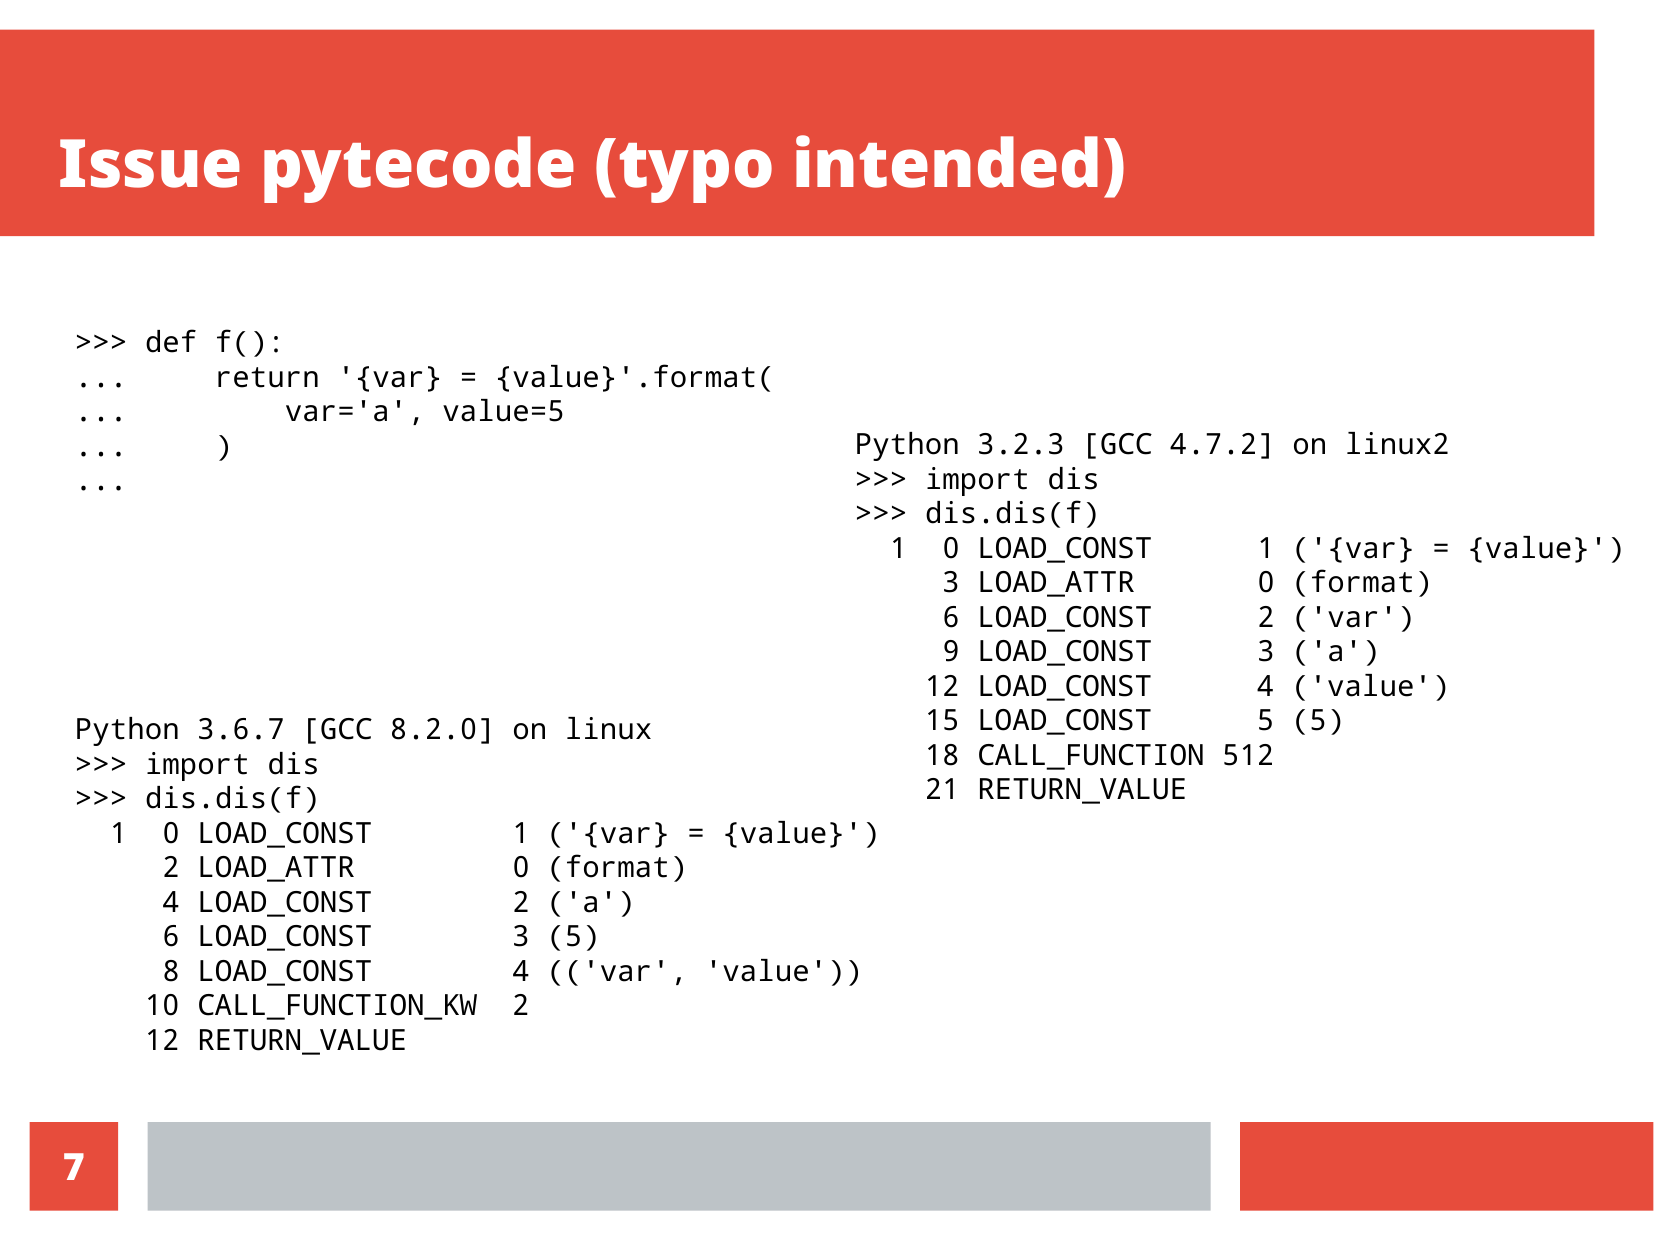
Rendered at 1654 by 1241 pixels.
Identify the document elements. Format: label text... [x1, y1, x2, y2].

text_box >>> def f(): ... return '{var} = {value}'.format( ... var='a', value=5 ... ) ... [60, 318, 1111, 541]
text_box Python 3.2.3 [GCC 4.7.2] on linux2 >>> import dis >>> dis.dis(f) 1 0 LOAD_CONST 1 ('{var} = {value}') 3 LOAD_ATTR 0 (format) 6 LOAD_CONST 2 ('var') 9 LOAD_CONST 3 ('a') 12 LOAD_CONST 4 ('value') 15 LOAD_CONST 5 (5) 18 CALL_FUNCTION 512 21 RETURN_VALUE [840, 420, 1654, 826]
text_box Python 3.6.7 [GCC 8.2.0] on linux >>> import dis >>> dis.dis(f) 1 0 LOAD_CONST 1 ('{var} = {value}') 2 LOAD_ATTR 0 (format) 4 LOAD_CONST 2 ('a') 6 LOAD_CONST 3 (5) 8 LOAD_CONST 4 (('var', 'value')) 10 CALL_FUNCTION_KW 2 12 RETURN_VALUE [60, 705, 946, 1081]
title Issue pytecode (typo intended) [59, 59, 1595, 207]
